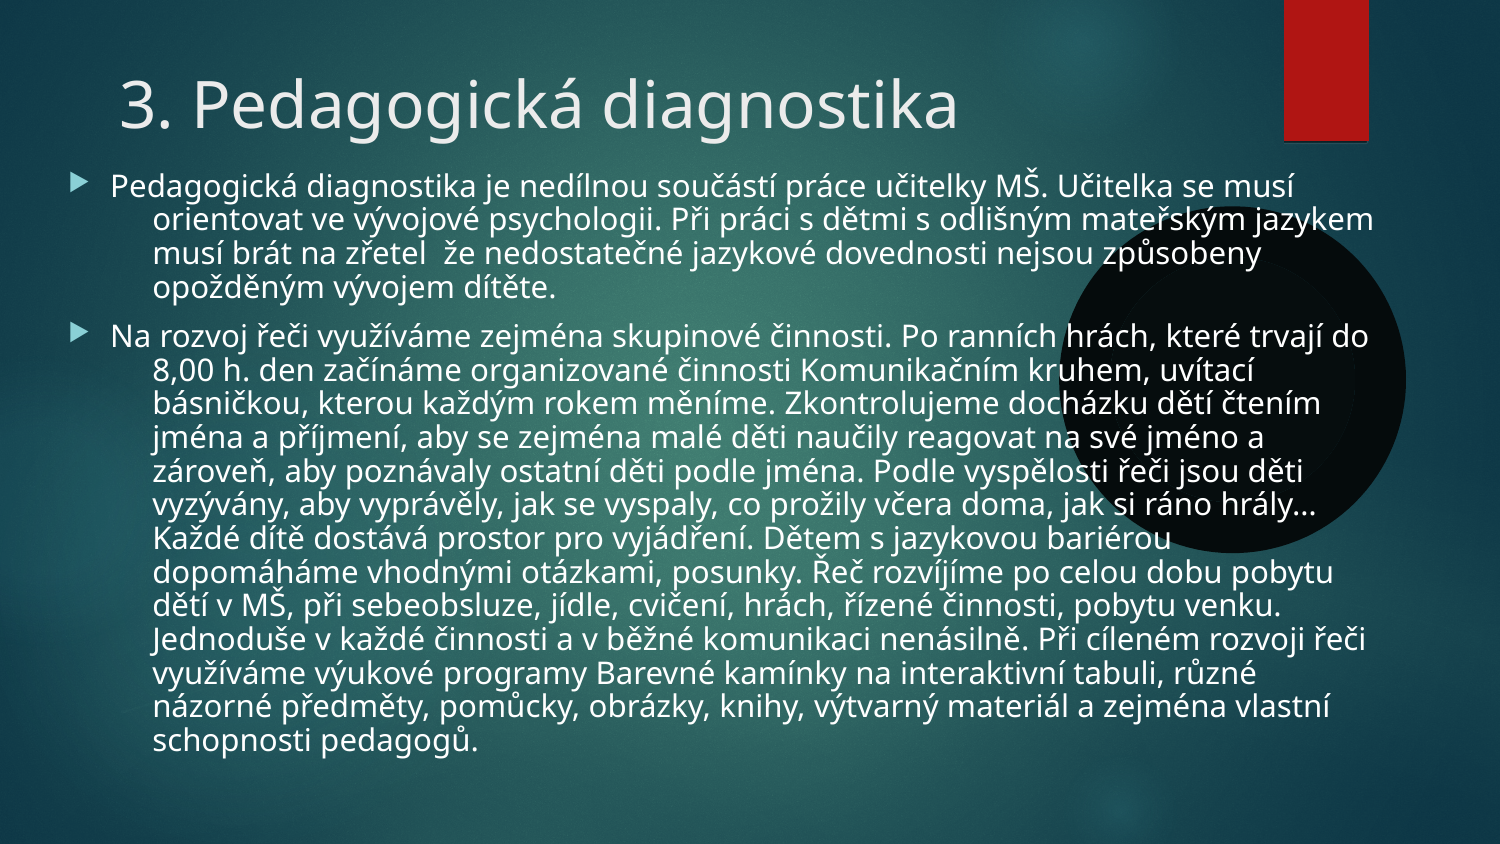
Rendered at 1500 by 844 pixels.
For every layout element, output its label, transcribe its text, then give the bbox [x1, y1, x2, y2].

list Pedagogická diagnostika je nedílnou součástí práce učitelky MŠ. Učitelka se musí orientovat ve vývojové psychologii. Při práci s dětmi s odlišným mateřským jazykem musí brát na zřetel že nedostatečné jazykové dovednosti nejsou způsobeny opožděným vývojem dítěte. Na rozvoj řeči využíváme zejména skupinové činnosti. Po ranních hrách, které trvají do 8,00 h. den začínáme organizované činnosti Komunikačním kruhem, uvítací básničkou, kterou každým rokem měníme. Zkontrolujeme docházku dětí čtením jména a příjmení, aby se zejména malé děti naučily reagovat na své jméno a zároveň, aby poznávaly ostatní děti podle jména. Podle vyspělosti řeči jsou děti vyzývány, aby vyprávěly, jak se vyspaly, co prožily včera doma, jak si ráno hrály… Každé dítě dostává prostor pro vyjádření. Dětem s jazykovou bariérou dopomáháme vhodnými otázkami, posunky. Řeč rozvíjíme po celou dobu pobytu dětí v MŠ, při sebeobsluze, jídle, cvičení, hrách, řízené činnosti, pobytu venku. Jednoduše v každé činnosti a v běžné komunikaci nenásilně. Při cíleném rozvoji řeči využíváme výukové programy Barevné kamínky na interaktivní tabuli, různé názorné předměty, pomůcky, obrázky, knihy, výtvarný materiál a zejména vlastní schopnosti pedagogů. [53, 162, 1397, 769]
title 3. Pedagogická diagnostika [104, 55, 1237, 147]
